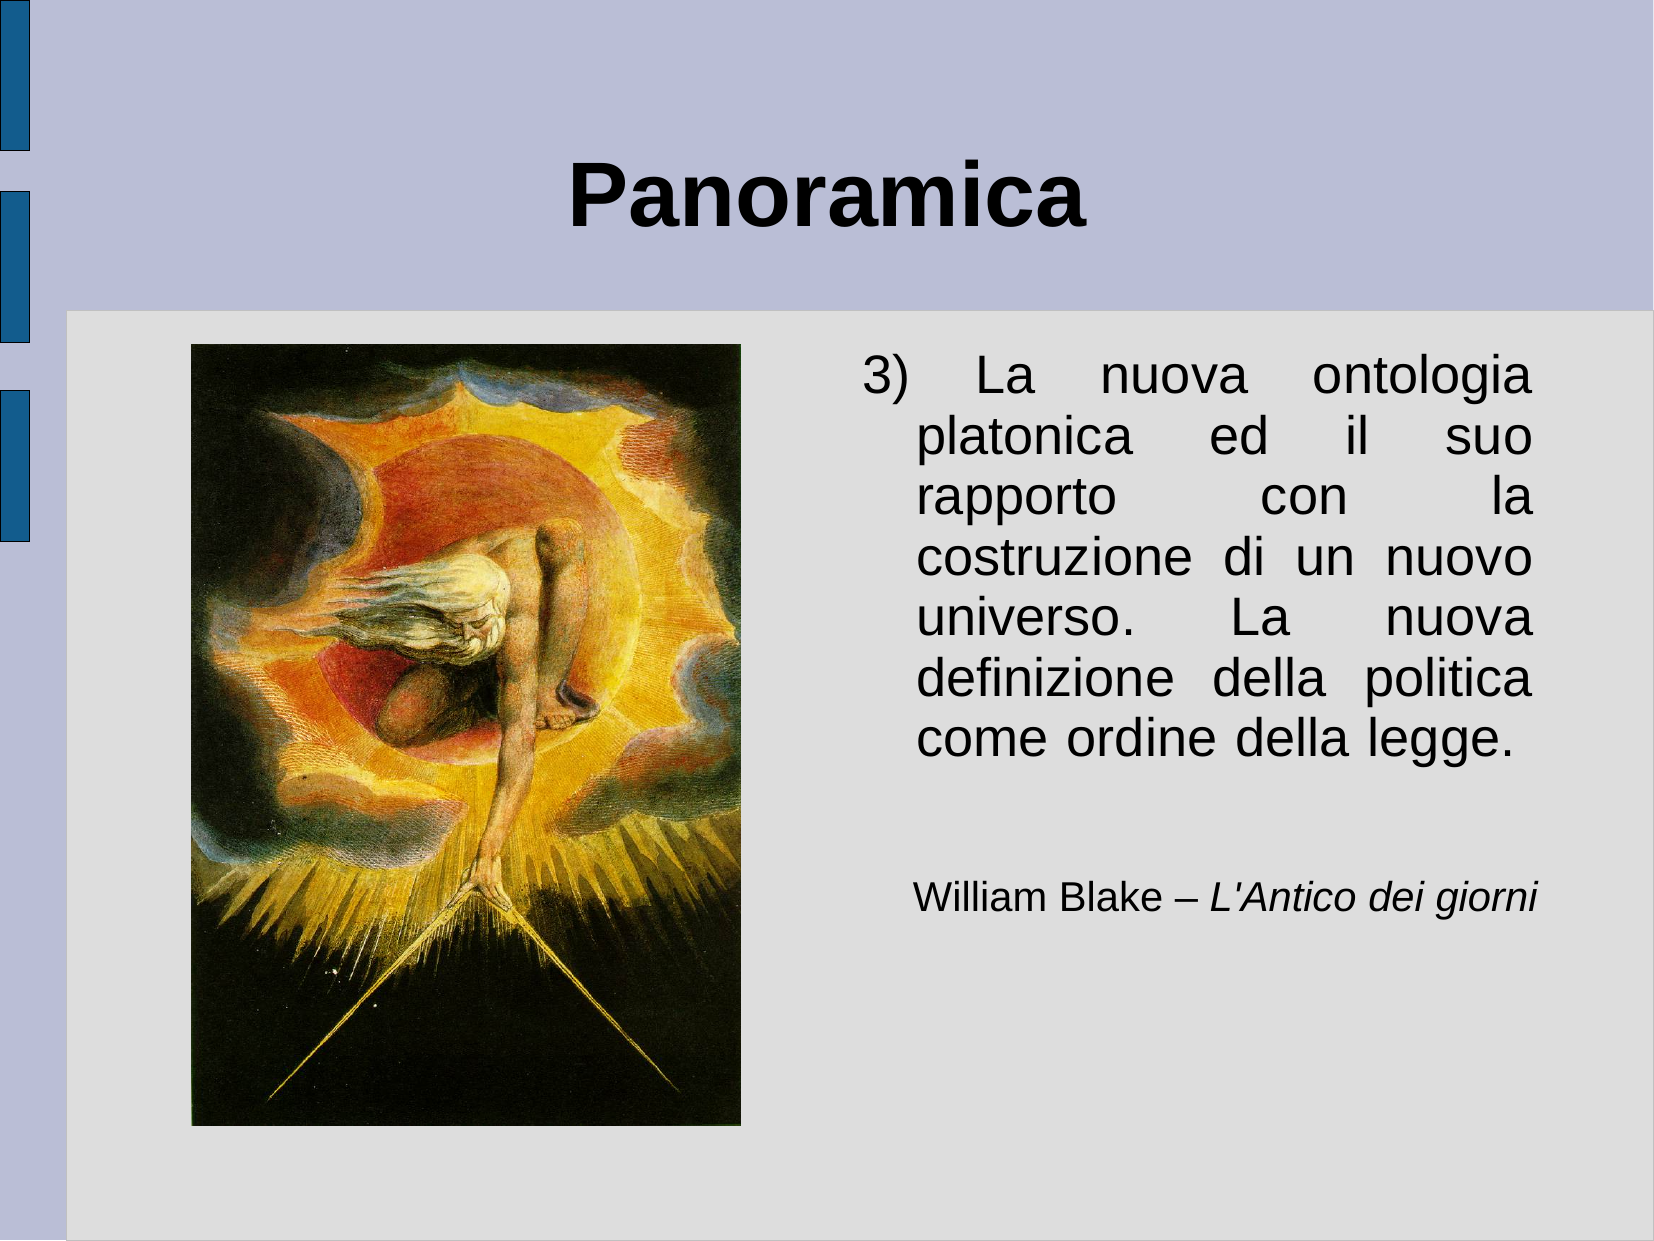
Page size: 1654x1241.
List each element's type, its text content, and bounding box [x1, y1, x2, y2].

picture [191, 344, 741, 1126]
list 3) La nuova ontologia platonica ed il suo rapporto con la costruzione di un nuovo universo. La nuova definizione della politica come ordine della legge. [845, 344, 1535, 1127]
text_box William Blake – L'Antico dei giorni [885, 874, 1565, 921]
title Panoramica [121, 91, 1534, 299]
